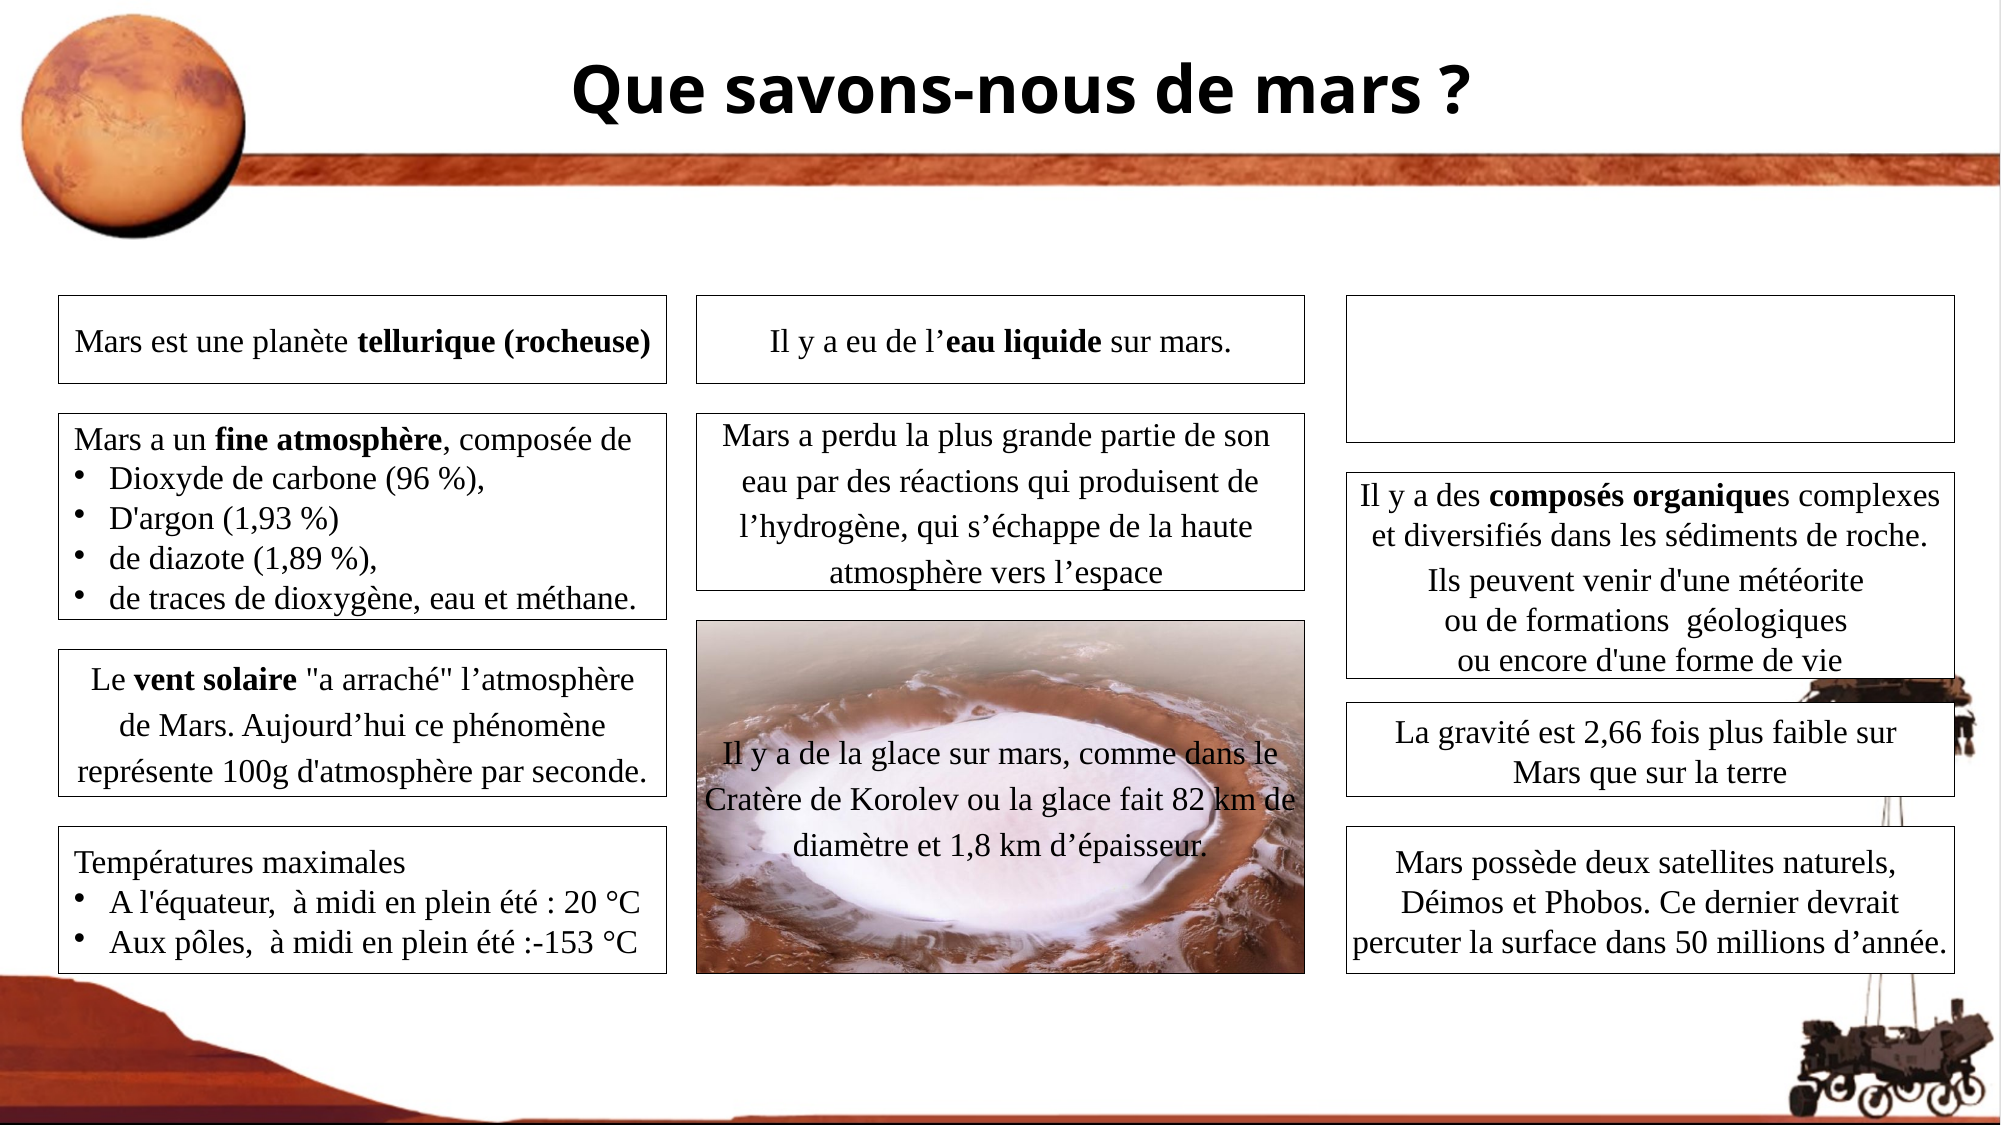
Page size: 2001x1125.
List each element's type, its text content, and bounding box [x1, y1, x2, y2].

text_box Il y a des composés organiques complexes et diversifiés dans les sédiments de roche. Ils peuvent venir d'une météorite ou de formations géologiques ou encore d'une forme de vie [1346, 472, 1955, 679]
text_box Le vent solaire "a arraché" l’atmosphère de Mars. Aujourd’hui ce phénomène représente 100g d'atmosphère par seconde. [58, 649, 667, 797]
text_box Mars est une planète tellurique (rocheuse) [58, 295, 667, 384]
text_box Températures maximales A l'équateur, à midi en plein été : 20 °C Aux pôles, à midi en plein été :-153 °C [58, 826, 667, 974]
text_box Mars possède deux satellites naturels, Déimos et Phobos. Ce dernier devrait percuter la surface dans 50 millions d’année. [1346, 826, 1955, 974]
text_box [1346, 295, 1955, 443]
text_box La gravité est 2,66 fois plus faible sur Mars que sur la terre [1346, 702, 1955, 797]
text_box Il y a eu de l’eau liquide sur mars. [696, 295, 1305, 384]
text_box Mars a un fine atmosphère, composée de Dioxyde de carbone (96 %), D'argon (1,93 %) de diazote (1,89 %), de traces de dioxygène, eau et méthane. [58, 413, 667, 620]
text_box Que savons-nous de mars ? [253, 39, 1789, 149]
text_box Mars a perdu la plus grande partie de son eau par des réactions qui produisent de l’hydrogène, qui s’échappe de la haute atmosphère vers l’espace [696, 413, 1305, 591]
picture [0, 0, 2001, 1125]
text_box Il y a de la glace sur mars, comme dans le Cratère de Korolev ou la glace fait 82 km de diamètre et 1,8 km d’épaisseur. [696, 620, 1305, 974]
